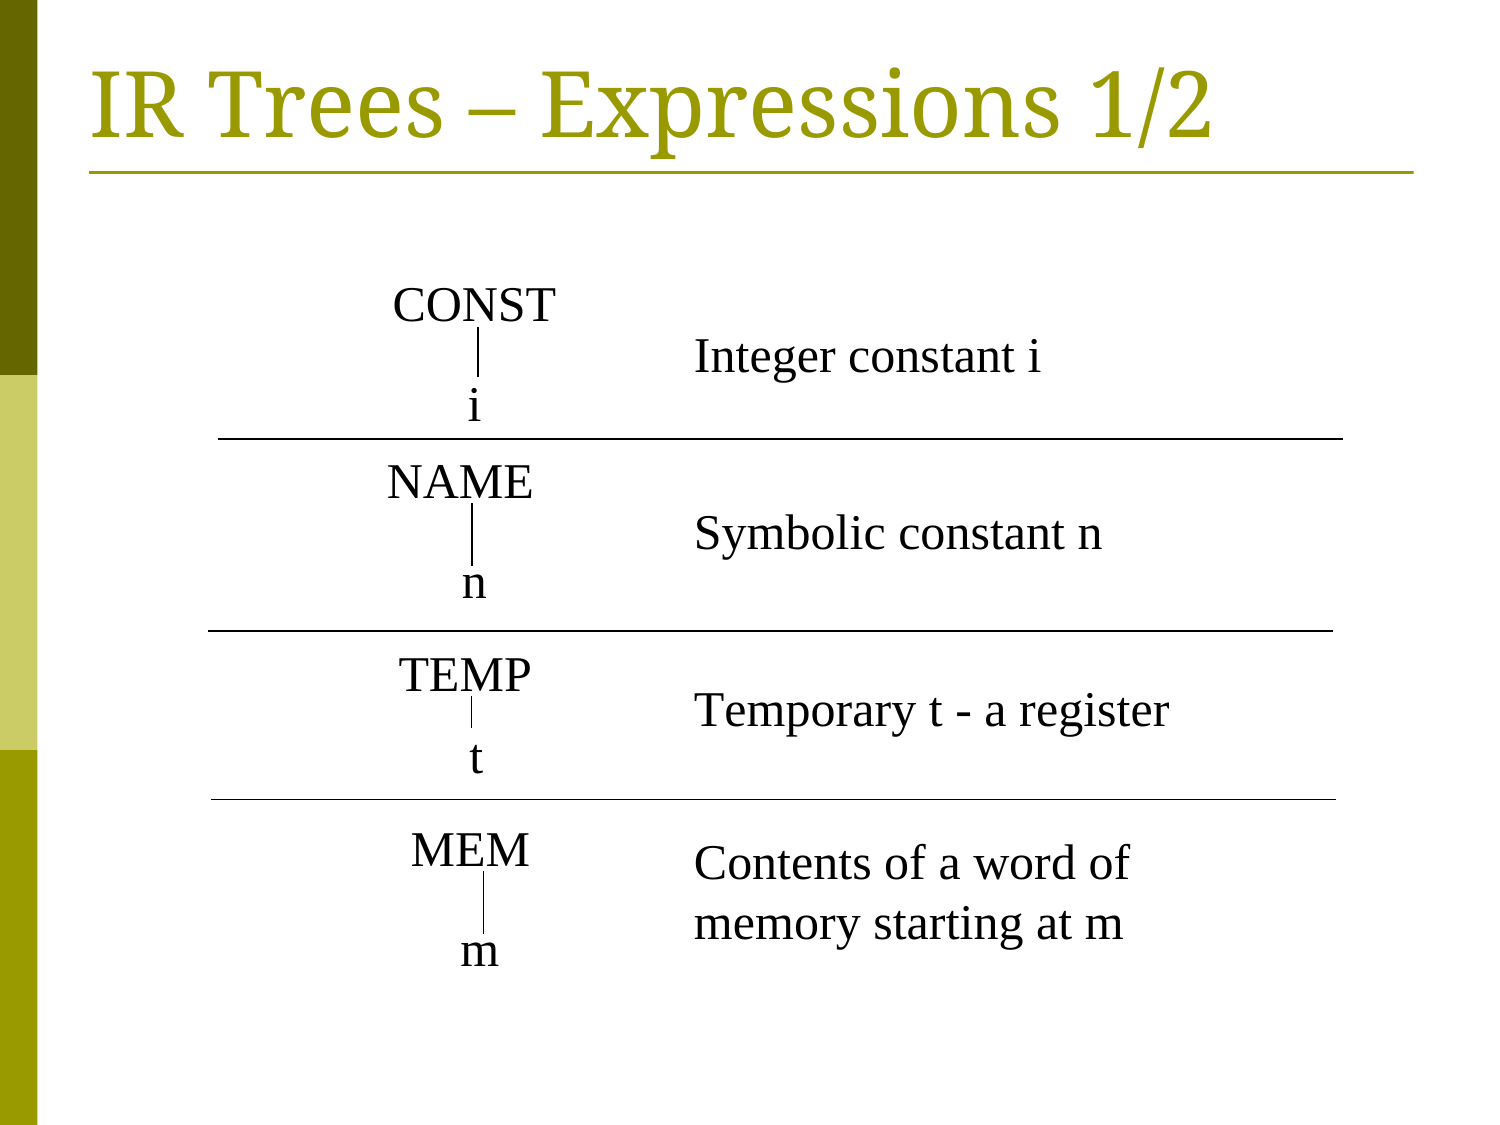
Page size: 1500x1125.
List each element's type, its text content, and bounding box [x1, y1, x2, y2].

title IR Trees – Expressions 1/2 [75, 45, 1426, 173]
text_box NAME [372, 440, 573, 517]
text_box MEM [395, 808, 596, 884]
text_box Contents of a word of memory starting at m [679, 822, 1230, 958]
text_box t [454, 716, 518, 792]
text_box Integer constant i [679, 314, 1117, 390]
text_box Temporary t - a register [679, 668, 1230, 745]
text_box TEMP [383, 633, 584, 709]
text_box Symbolic constant n [679, 491, 1142, 568]
text_box i [452, 364, 516, 438]
text_box CONST [377, 264, 578, 340]
text_box n [447, 540, 510, 617]
text_box m [445, 908, 509, 985]
